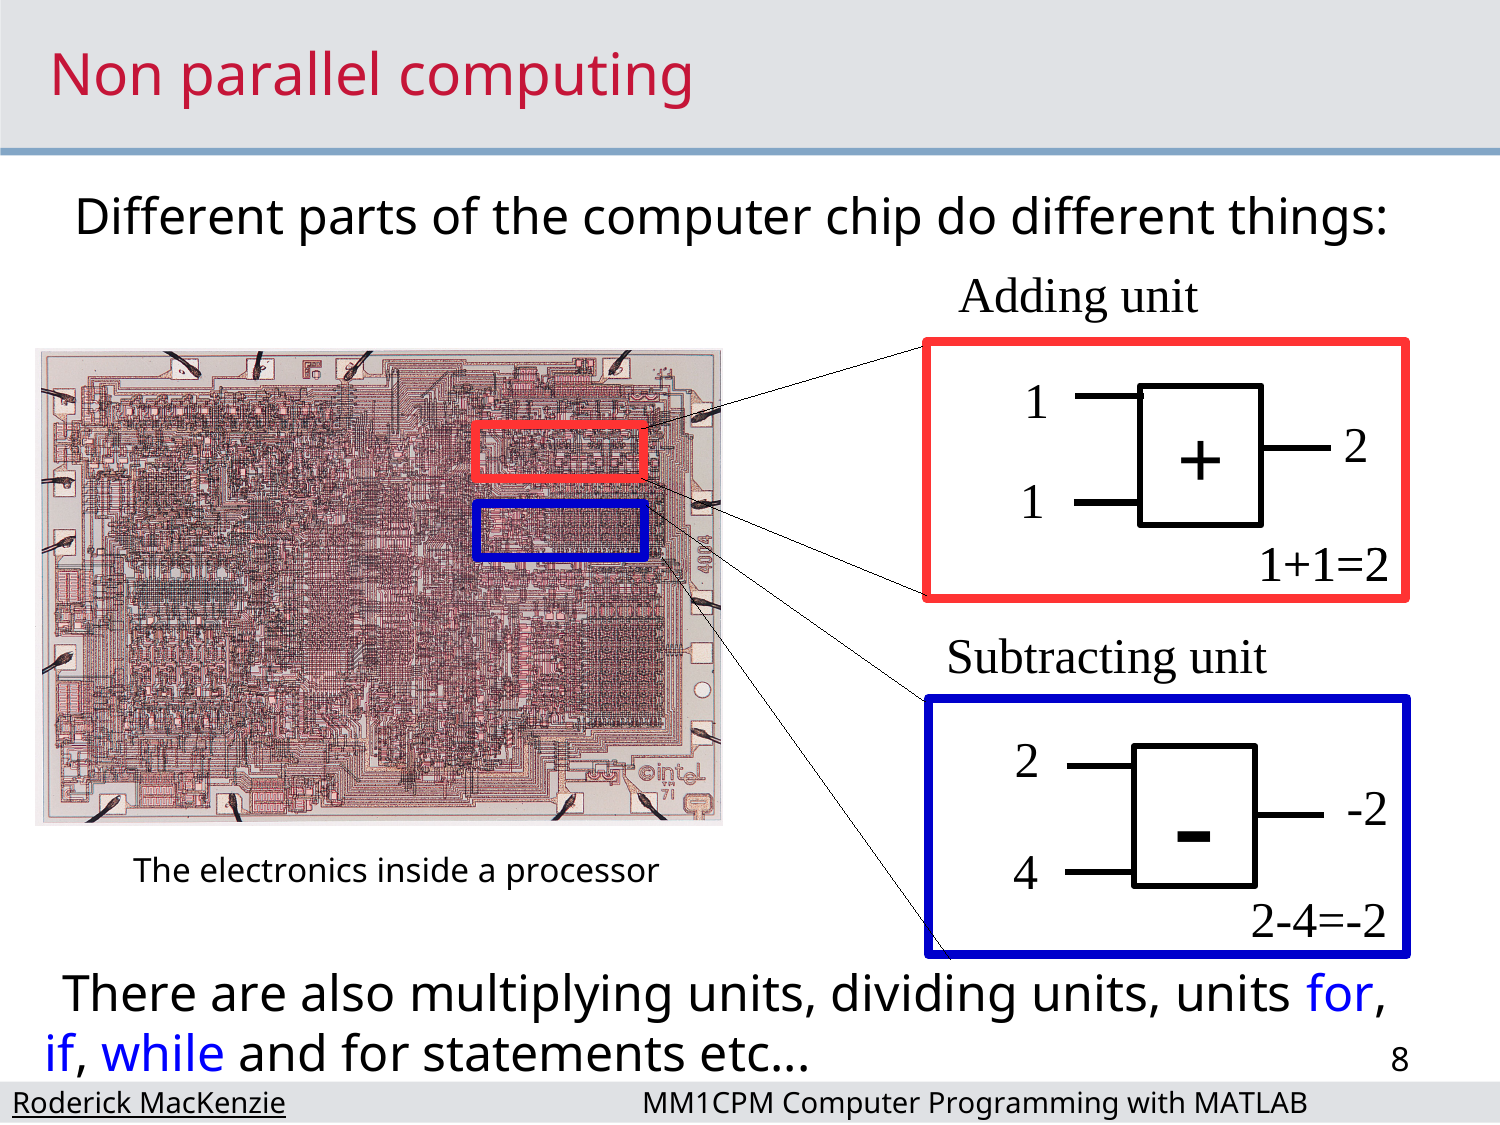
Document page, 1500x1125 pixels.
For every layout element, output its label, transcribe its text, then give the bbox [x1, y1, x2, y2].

text_box + [1139, 385, 1262, 526]
text_box -2 [1331, 767, 1404, 843]
text_box Different parts of the computer chip do different things: [41, 177, 1452, 312]
text_box There are also multiplying units, dividing units, units for, if, while and for statements etc... [30, 954, 1441, 1090]
picture [35, 348, 723, 826]
title Non parallel computing [34, 20, 1144, 126]
text_box 1+1=2 [1243, 523, 1500, 599]
text_box 2-4=-2 [1235, 880, 1500, 955]
text_box 2 [1328, 405, 1383, 480]
text_box - [1133, 746, 1256, 886]
text_box Subtracting unit [931, 615, 1388, 691]
text_box <number> [1375, 1030, 1500, 1101]
text_box 2 [999, 719, 1055, 795]
text_box The electronics inside a processor [118, 842, 713, 897]
text_box Adding unit [943, 255, 1217, 330]
text_box 4 [998, 831, 1053, 907]
text_box 1 [1009, 361, 1065, 437]
text_box 1 [1005, 460, 1060, 536]
